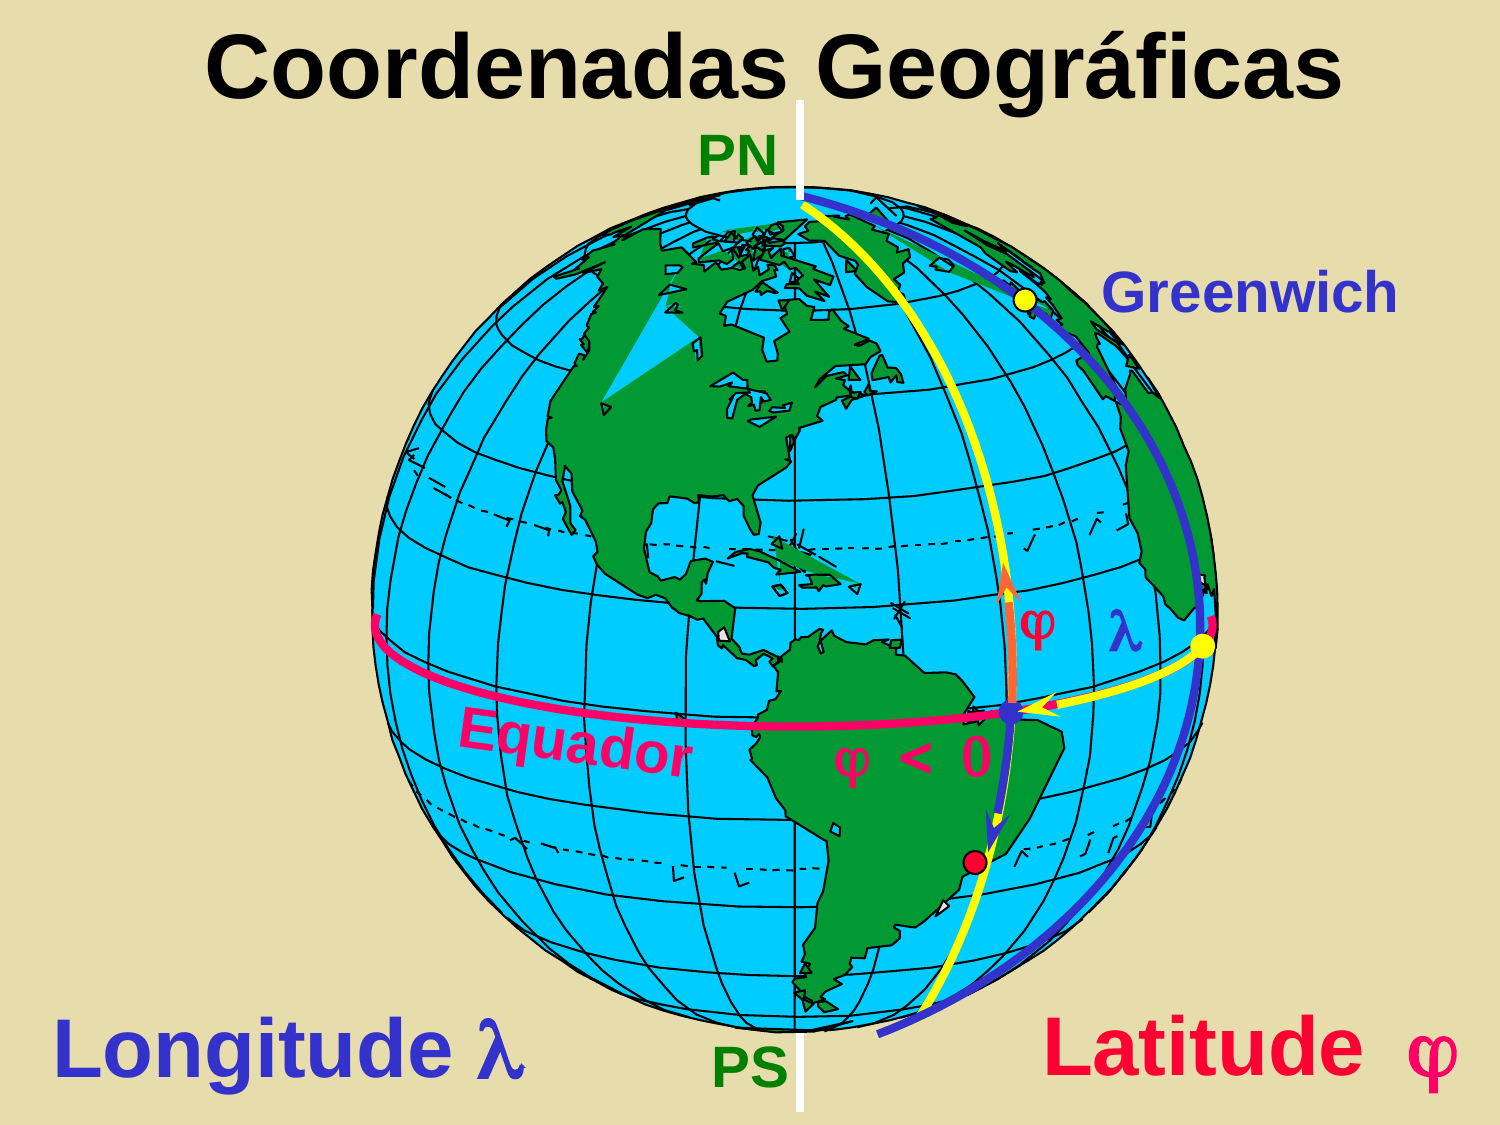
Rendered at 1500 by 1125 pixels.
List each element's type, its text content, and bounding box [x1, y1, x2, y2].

text_box [957, 377, 1051, 483]
text_box [743, 264, 793, 309]
text_box [946, 388, 983, 485]
text_box [403, 746, 474, 856]
text_box [811, 576, 836, 587]
text_box [558, 490, 573, 531]
text_box [687, 716, 755, 721]
text_box [1021, 700, 1038, 705]
text_box [691, 818, 793, 906]
text_box [430, 558, 505, 684]
text_box [882, 227, 892, 234]
text_box [688, 189, 815, 240]
text_box [1095, 671, 1134, 684]
text_box [530, 935, 548, 950]
text_box [410, 405, 427, 439]
text_box [1122, 346, 1128, 354]
text_box [1086, 680, 1159, 786]
text_box [796, 975, 869, 1015]
text_box [849, 949, 877, 973]
text_box [510, 273, 601, 356]
text_box [813, 312, 827, 318]
text_box [539, 295, 600, 369]
text_box [704, 263, 712, 268]
text_box [762, 252, 831, 298]
text_box [759, 285, 768, 292]
text_box [997, 273, 1010, 282]
text_box [402, 433, 475, 553]
text_box [374, 514, 398, 633]
text_box [1119, 405, 1195, 618]
text_box [940, 904, 946, 911]
text_box [738, 310, 787, 360]
text_box [388, 641, 427, 669]
text_box [565, 471, 570, 479]
text_box [719, 641, 763, 664]
text_box [979, 488, 1001, 582]
text_box [1056, 455, 1140, 576]
text_box [587, 236, 616, 253]
text_box [1163, 748, 1186, 798]
text_box [498, 580, 590, 702]
text_box [375, 643, 397, 734]
text_box [908, 979, 936, 1007]
text_box [874, 389, 975, 496]
text_box [695, 499, 898, 607]
text_box [1056, 350, 1124, 451]
text_box [1050, 689, 1092, 700]
text_box [498, 275, 579, 337]
text_box [442, 765, 504, 786]
text_box [548, 230, 878, 636]
text_box [1120, 759, 1170, 849]
text_box [538, 446, 554, 475]
text_box [1062, 845, 1142, 931]
text_box [937, 368, 946, 385]
text_box [594, 569, 643, 599]
text_box [646, 498, 698, 579]
text_box [937, 260, 950, 270]
text_box [720, 260, 736, 268]
text_box [797, 276, 847, 309]
text_box [948, 286, 1050, 373]
text_box [751, 731, 996, 1001]
text_box [1009, 362, 1109, 471]
text_box [1193, 655, 1213, 734]
text_box [388, 533, 439, 661]
text_box [910, 297, 1003, 383]
text_box [1004, 245, 1108, 373]
text_box [583, 339, 588, 349]
text_box [1138, 370, 1150, 385]
text_box [482, 863, 580, 949]
text_box [480, 361, 568, 470]
text_box [796, 607, 901, 643]
text_box [638, 211, 685, 230]
text_box [591, 956, 683, 1007]
text_box [804, 189, 902, 223]
text_box [829, 216, 908, 287]
text_box [897, 263, 941, 300]
text_box [873, 357, 901, 381]
text_box [1127, 374, 1215, 591]
text_box [983, 791, 1081, 893]
text_box Longitude  [37, 994, 539, 1104]
text_box [721, 243, 736, 249]
text_box PS [696, 1027, 805, 1108]
text_box [431, 326, 504, 427]
text_box [796, 825, 827, 906]
text_box [1182, 740, 1194, 771]
text_box [430, 681, 449, 753]
text_box [777, 222, 801, 238]
text_box [1085, 562, 1155, 633]
text_box [754, 462, 793, 499]
text_box [661, 1006, 699, 1018]
text_box [784, 244, 793, 249]
text_box [935, 217, 1025, 270]
text_box [826, 245, 887, 307]
text_box [692, 245, 713, 260]
text_box [935, 956, 1000, 1001]
text_box [434, 313, 496, 393]
text_box PN [682, 114, 794, 196]
text_box [615, 897, 715, 971]
text_box [797, 243, 835, 275]
text_box [1204, 592, 1214, 631]
text_box [786, 225, 806, 242]
text_box [993, 475, 1081, 589]
text_box [565, 261, 581, 271]
text_box [744, 1017, 793, 1027]
text_box [430, 666, 495, 690]
text_box [845, 366, 867, 393]
text_box [1098, 336, 1130, 387]
text_box [903, 596, 1005, 707]
text_box [837, 1012, 894, 1028]
text_box [546, 942, 636, 997]
text_box [1128, 360, 1135, 366]
text_box [657, 218, 687, 231]
text_box [1023, 702, 1092, 796]
text_box [785, 250, 792, 256]
text_box [702, 906, 793, 975]
title Coordenadas Geográficas [150, 0, 1401, 134]
text_box [829, 367, 848, 374]
text_box [586, 596, 687, 713]
text_box [720, 630, 727, 640]
text_box [796, 396, 887, 499]
text_box [733, 609, 793, 655]
text_box [687, 618, 777, 716]
text_box [1136, 800, 1166, 845]
text_box [506, 774, 590, 804]
text_box [854, 968, 939, 1014]
text_box [389, 658, 438, 763]
text_box [697, 1012, 749, 1027]
text_box [820, 1003, 833, 1010]
text_box [449, 846, 528, 930]
text_box Latitude [1026, 992, 1473, 1101]
text_box [991, 951, 1019, 971]
text_box [758, 261, 767, 272]
text_box [956, 882, 1051, 962]
text_box [852, 305, 940, 392]
text_box [1047, 936, 1059, 946]
text_box [443, 455, 533, 576]
text_box [667, 231, 710, 252]
text_box [809, 203, 845, 217]
text_box [508, 791, 611, 893]
text_box [727, 296, 743, 307]
text_box [700, 247, 731, 262]
text_box [444, 343, 533, 451]
text_box [796, 1017, 845, 1029]
text_box [594, 808, 698, 902]
text_box [444, 770, 533, 876]
text_box [993, 721, 1063, 858]
text_box [850, 371, 856, 378]
text_box [1157, 593, 1195, 661]
text_box [1057, 771, 1145, 877]
text_box [410, 413, 440, 464]
text_box [695, 240, 706, 245]
text_box [894, 201, 908, 206]
text_box [393, 736, 413, 783]
text_box [722, 309, 738, 324]
text_box [920, 723, 978, 727]
text_box [802, 223, 895, 300]
text_box [614, 214, 656, 231]
text_box [746, 551, 794, 572]
text_box [796, 908, 815, 975]
text_box  [819, 727, 1007, 796]
text_box [651, 968, 736, 1013]
text_box  [1004, 589, 1071, 658]
text_box [1017, 580, 1092, 700]
text_box [892, 641, 900, 646]
text_box [1011, 863, 1108, 950]
text_box [903, 209, 931, 222]
text_box [903, 218, 1000, 268]
text_box [1151, 662, 1194, 764]
text_box [540, 882, 643, 963]
text_box [591, 786, 687, 815]
text_box [1095, 671, 1155, 691]
text_box [1162, 649, 1190, 668]
text_box [883, 201, 894, 207]
text_box [983, 707, 999, 711]
text_box [1114, 448, 1127, 478]
text_box [758, 631, 972, 722]
text_box [836, 311, 854, 331]
text_box Greenwich [1086, 252, 1415, 333]
text_box [892, 1008, 919, 1018]
text_box [389, 455, 421, 527]
text_box [915, 230, 996, 273]
text_box [980, 718, 1005, 727]
text_box [889, 237, 1071, 357]
text_box [875, 898, 971, 971]
text_box [498, 249, 584, 318]
text_box [509, 474, 596, 592]
text_box [689, 729, 785, 818]
text_box [662, 224, 696, 246]
text_box [1078, 360, 1113, 398]
text_box [721, 975, 793, 1015]
text_box [891, 489, 997, 603]
text_box  [1093, 602, 1157, 671]
text_box [650, 597, 665, 601]
text_box [873, 210, 882, 217]
text_box Equador [438, 684, 714, 801]
